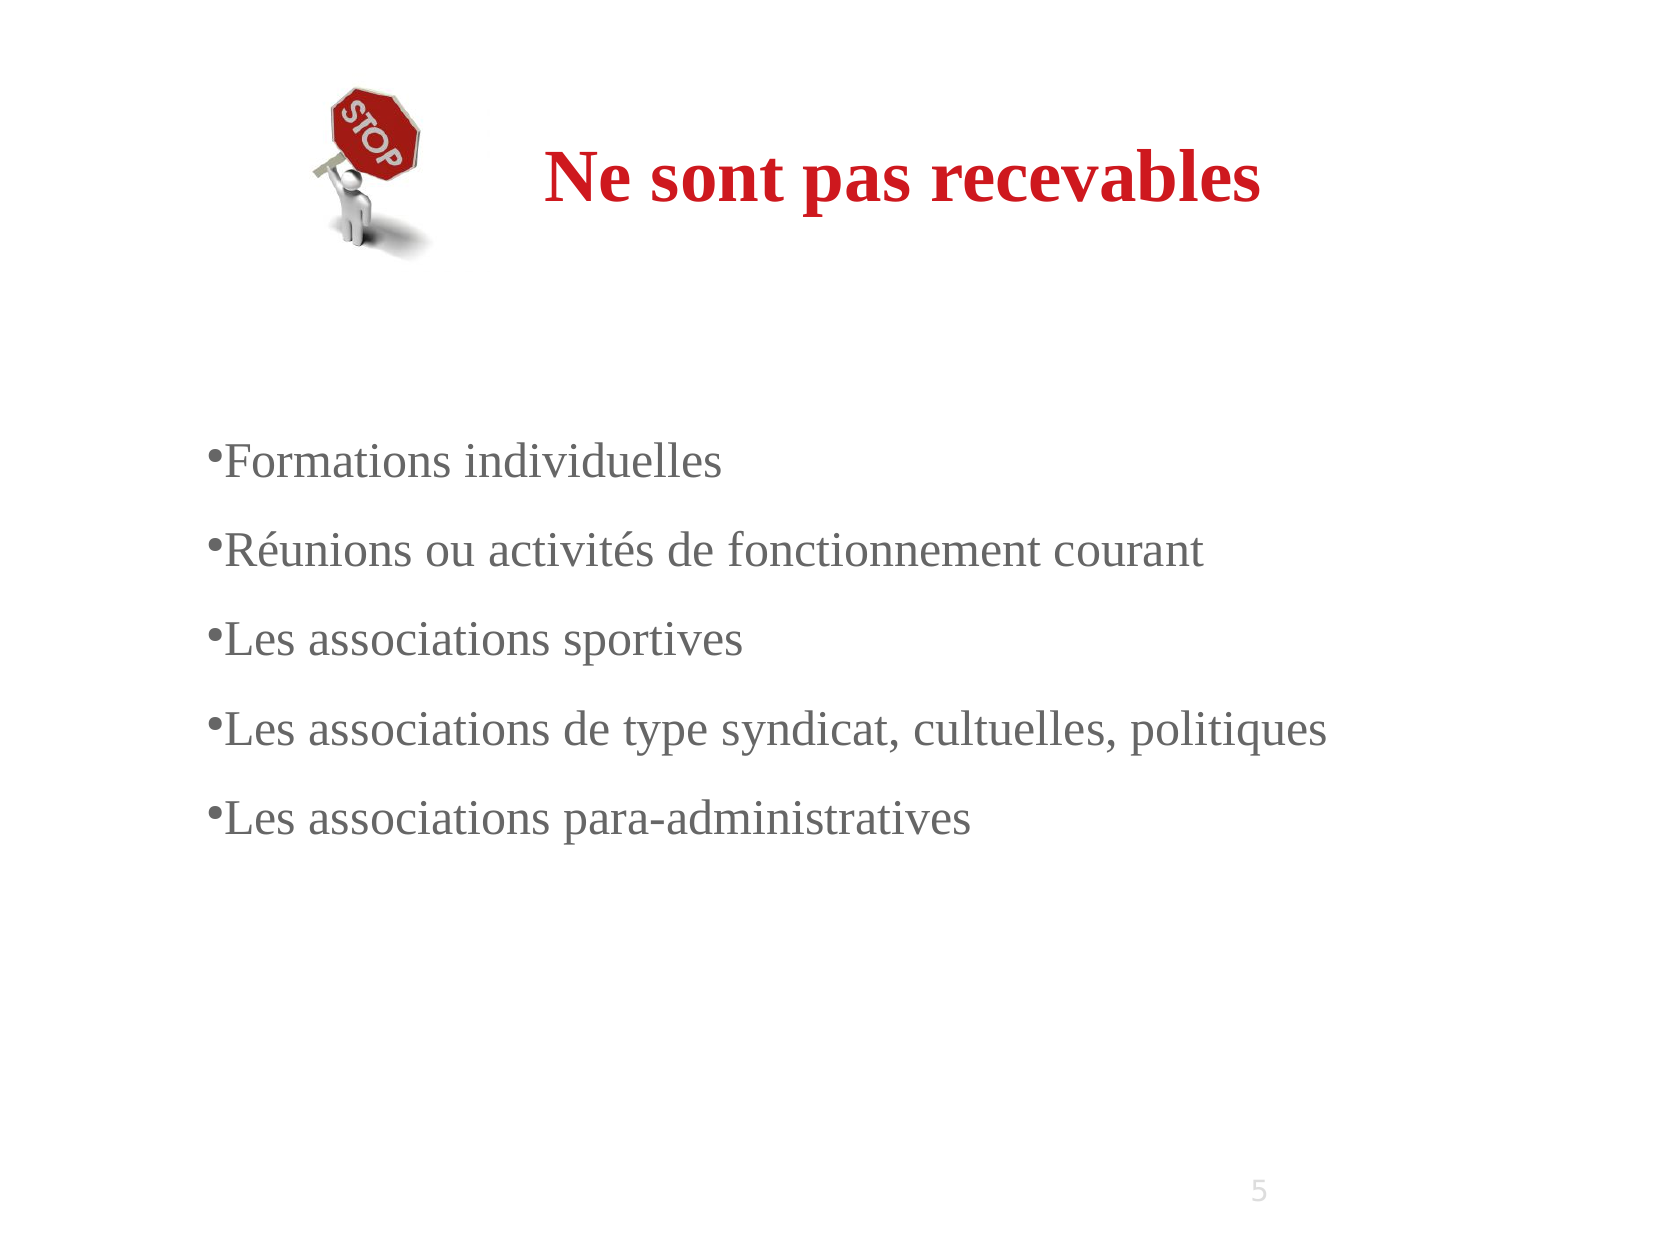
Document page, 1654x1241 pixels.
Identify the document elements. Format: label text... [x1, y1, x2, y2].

text_box [1250, 1172, 1636, 1241]
list Formations individuelles Réunions ou activités de fonctionnement courant Les associations sportives Les associations de type syndicat, cultuelles, politiques Les associations para-administratives [206, 426, 1501, 1158]
title Ne sont pas recevables [490, 73, 1335, 271]
picture [223, 73, 490, 272]
